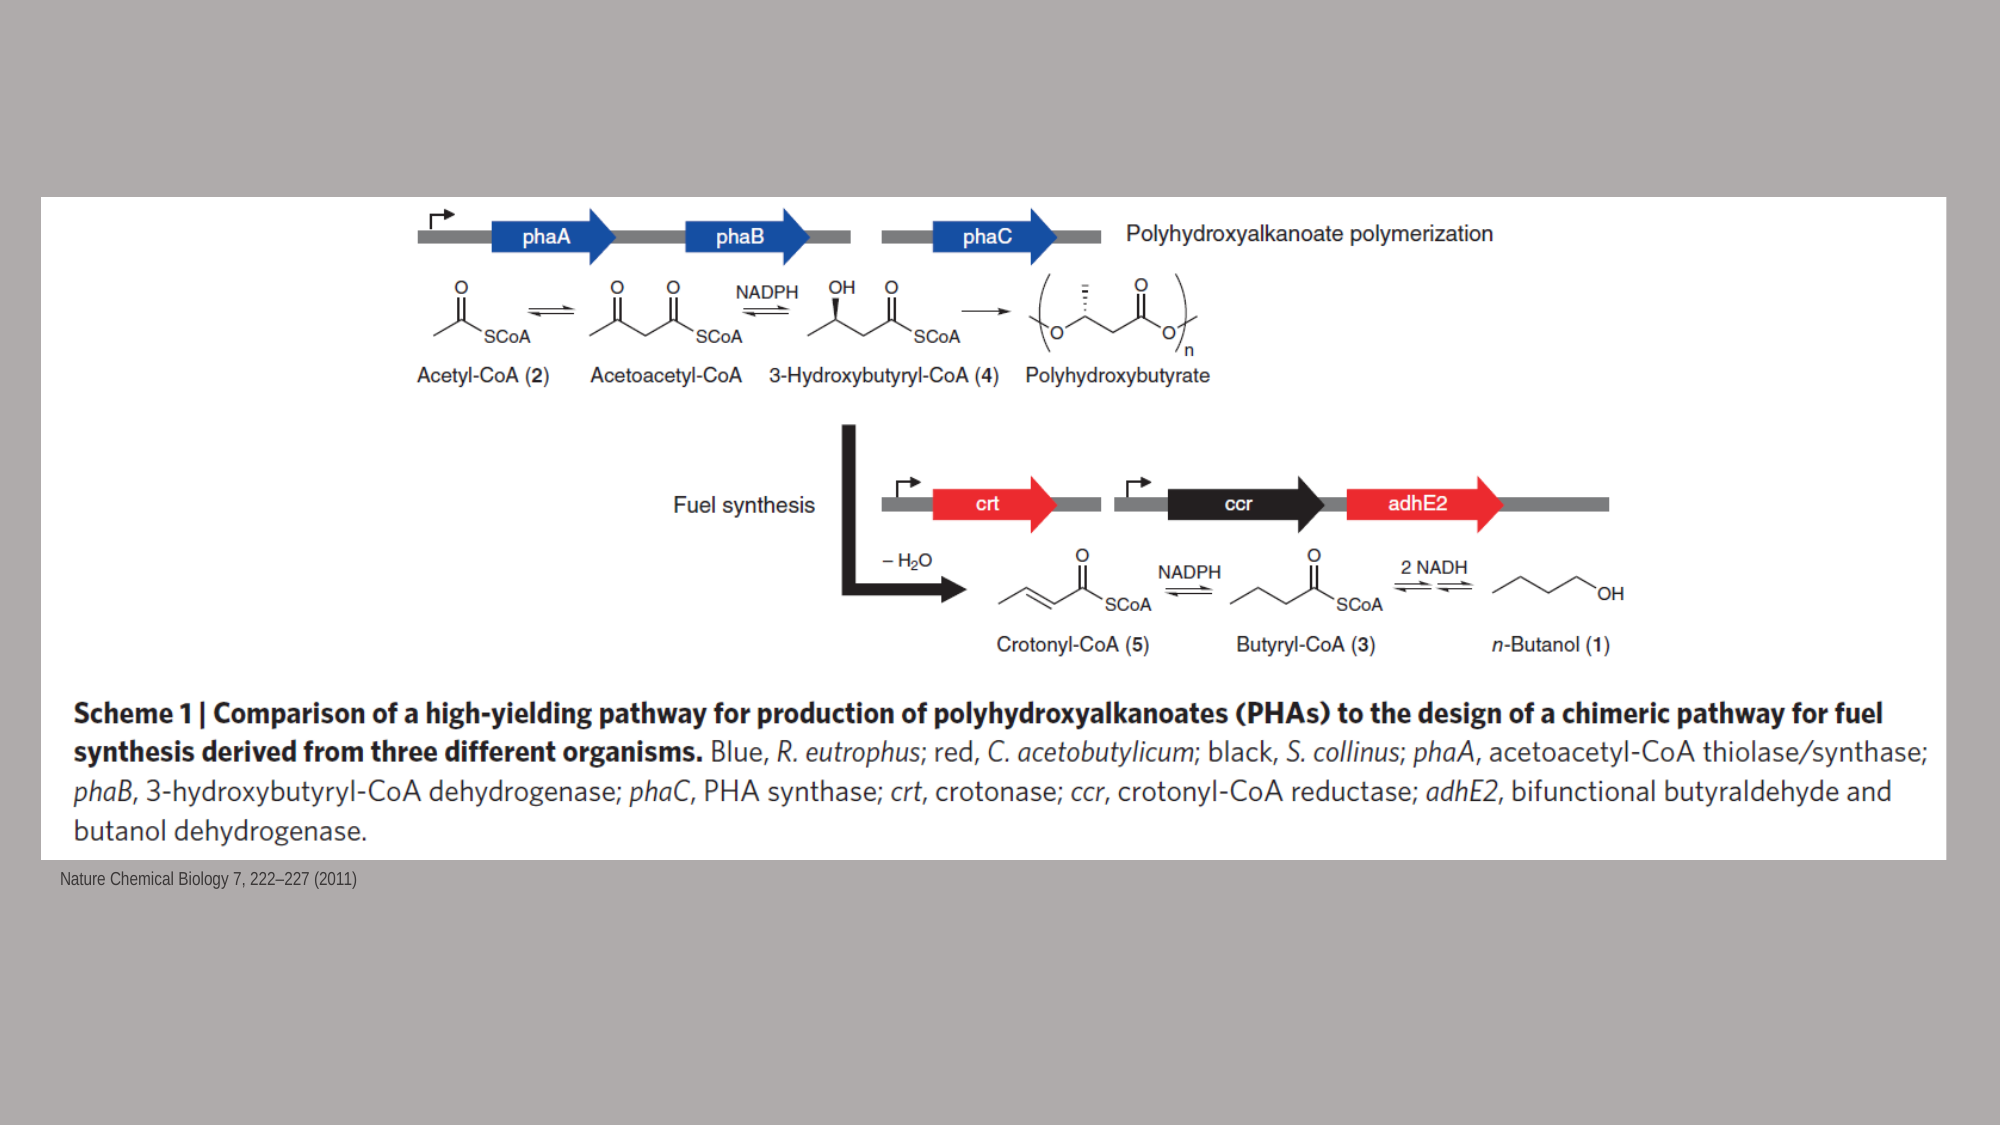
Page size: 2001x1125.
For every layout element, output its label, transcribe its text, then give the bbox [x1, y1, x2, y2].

picture [41, 197, 1947, 860]
text_box Nature Chemical Biology 7, 222–227 (2011) [41, 859, 1041, 897]
